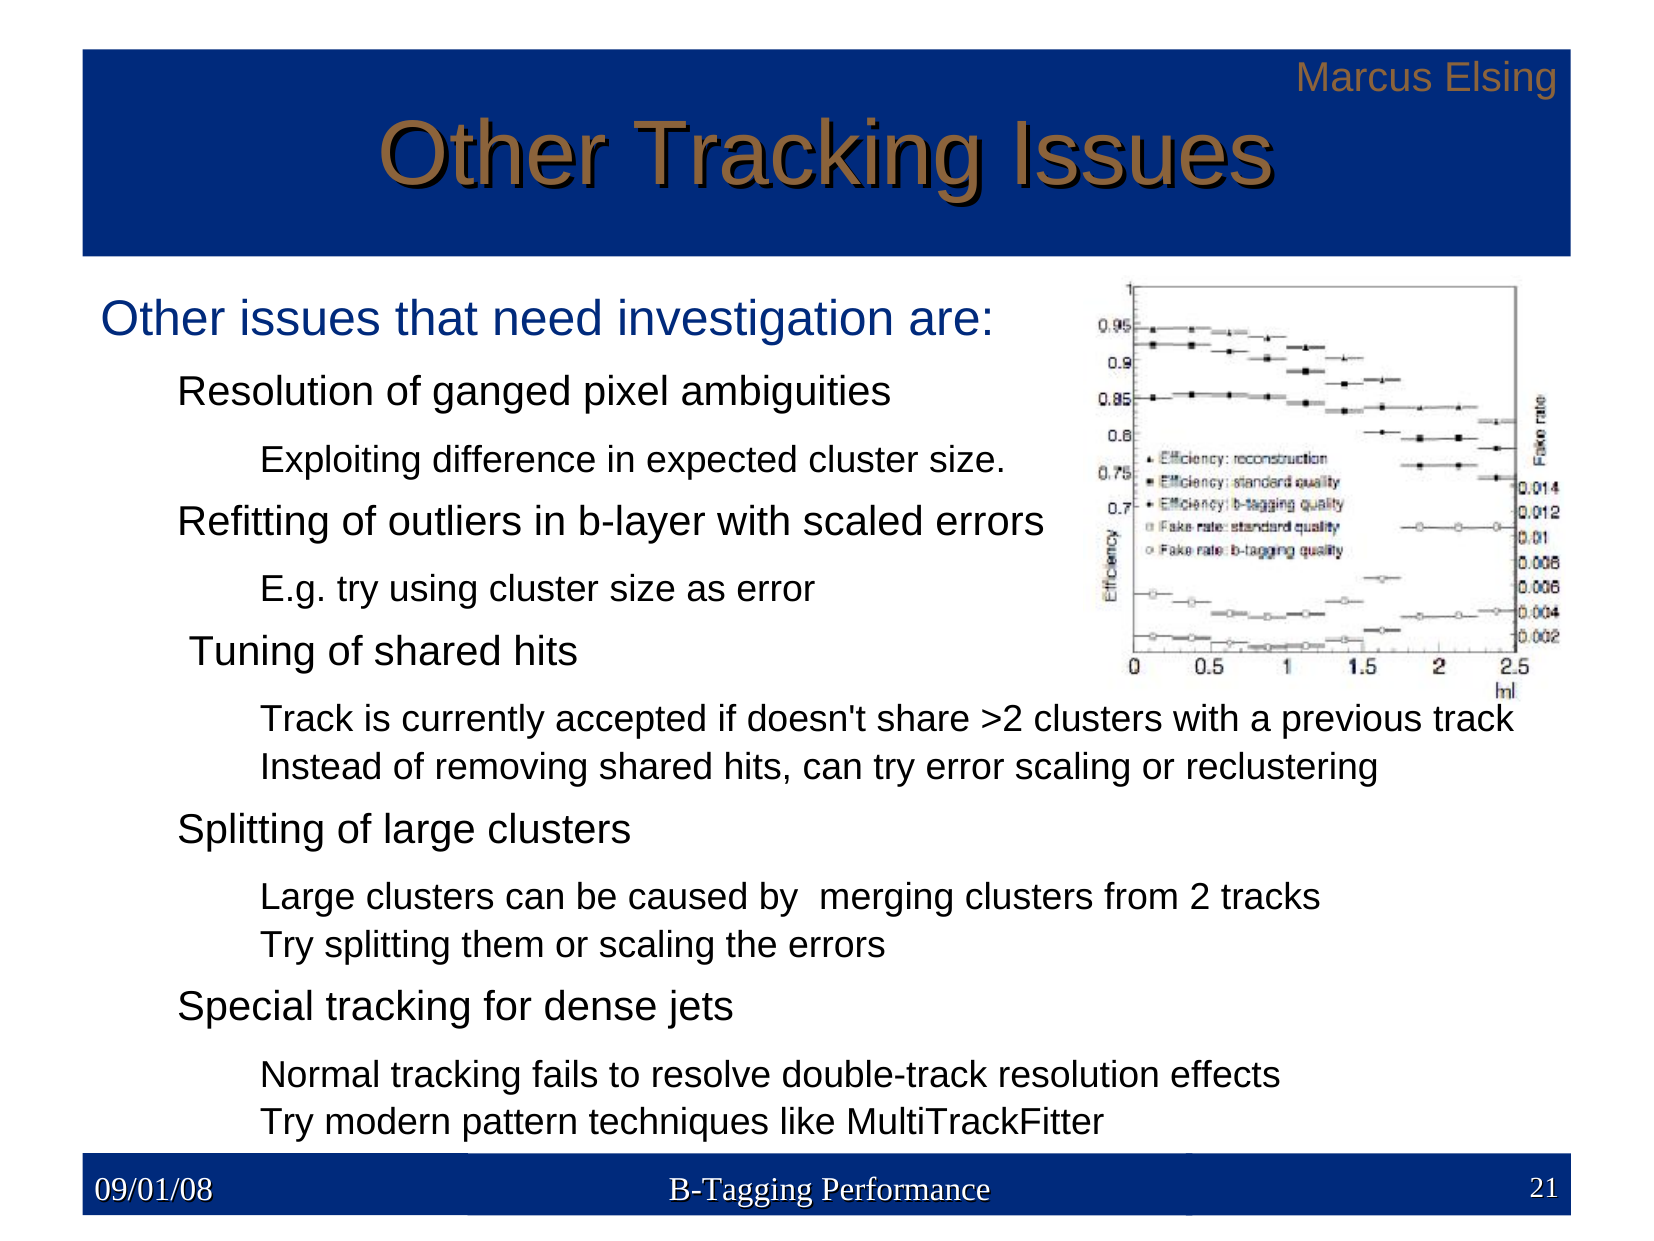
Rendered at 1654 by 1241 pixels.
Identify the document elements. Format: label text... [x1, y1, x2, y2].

title Other Tracking Issues [82, 49, 1571, 257]
list Marcus Elsing [988, 54, 1558, 117]
list Other issues that need investigation are: Resolution of ganged pixel ambiguities Exploiting difference in expected cluster size. Refitting of outliers in b-layer with scaled errors E.g. try using cluster size as error Tuning of shared hits Track is currently accepted if doesn't share >2 clusters with a previous track Instead of removing shared hits, can try error scaling or reclustering Splitting of large clusters Large clusters can be caused by merging clusters from 2 tracks Try splitting them or scaling the errors Special tracking for dense jets Normal tracking fails to resolve double-track resolution effects Try modern pattern techniques like MultiTrackFitter [82, 290, 1571, 1144]
picture [1083, 275, 1566, 290]
